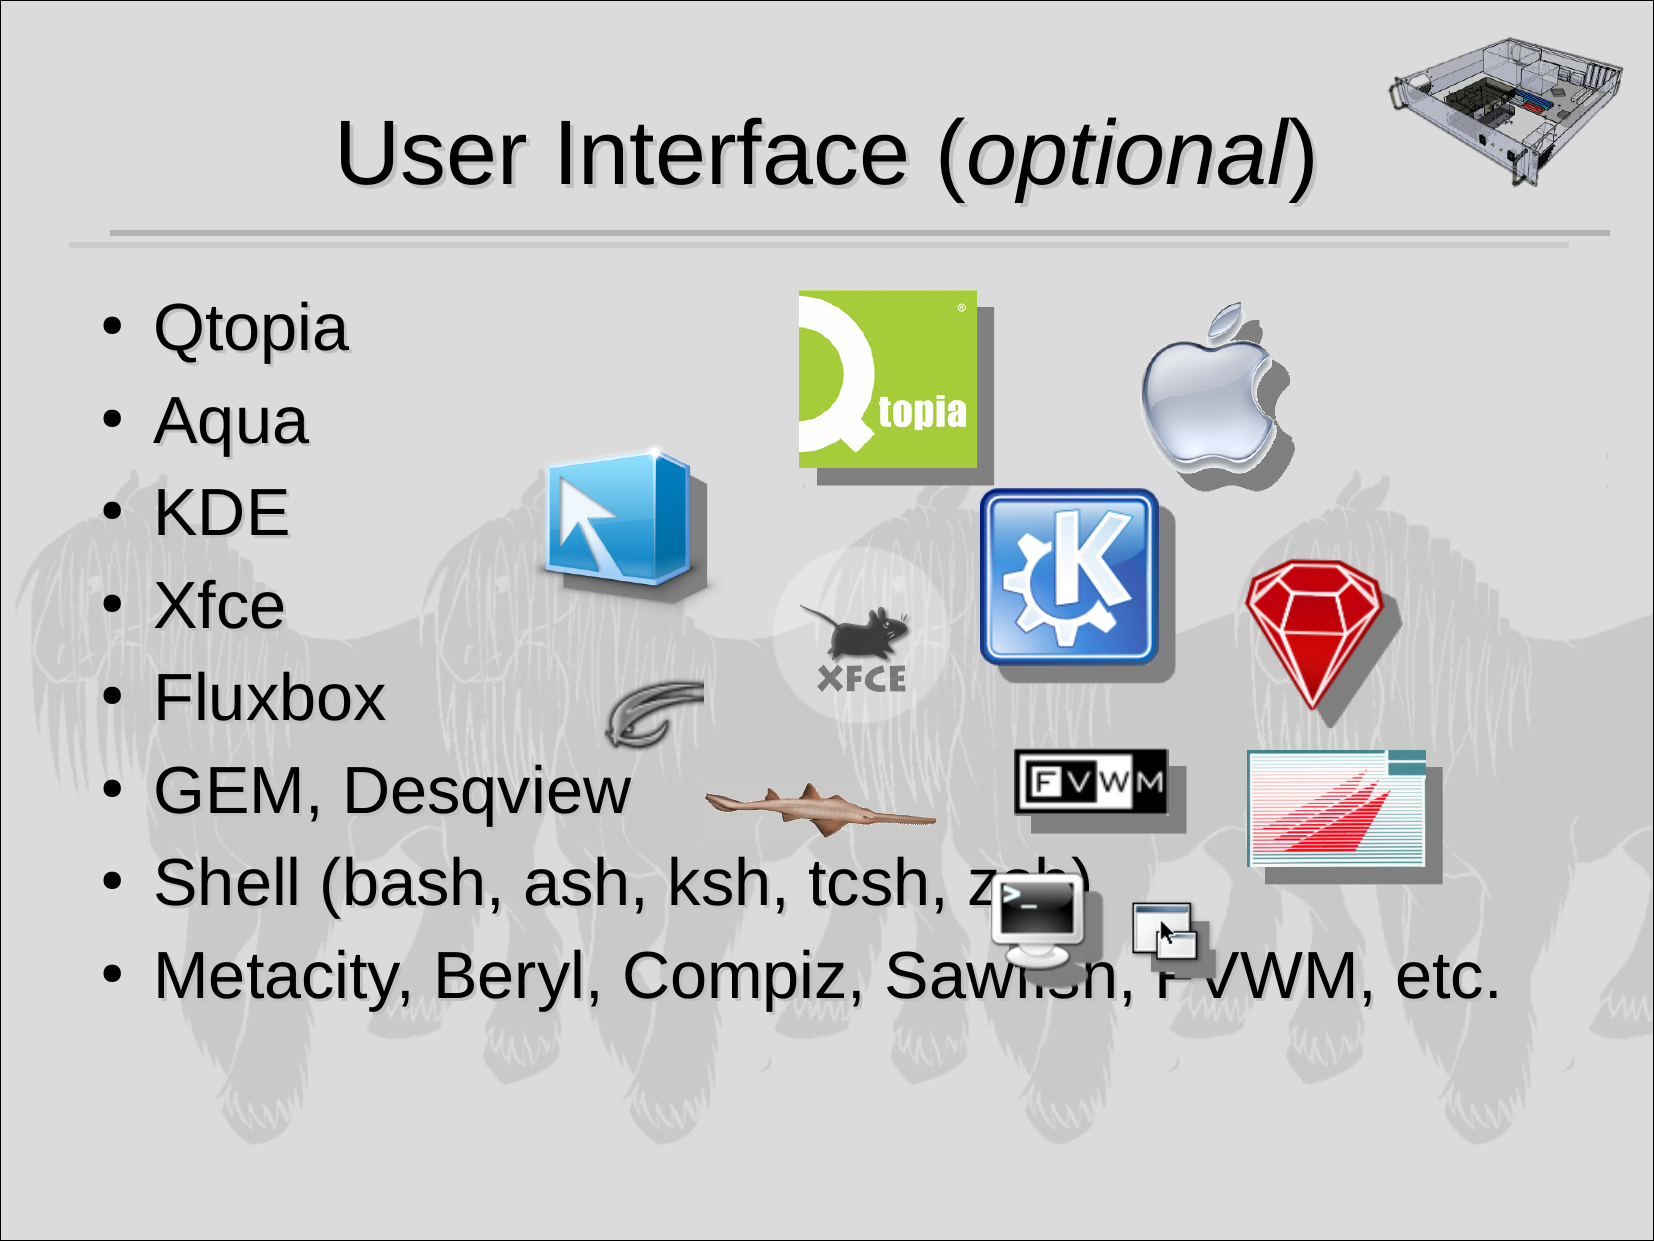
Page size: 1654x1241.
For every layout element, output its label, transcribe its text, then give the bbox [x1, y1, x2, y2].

picture [1387, 36, 1624, 188]
picture [991, 870, 1092, 971]
picture [799, 290, 977, 468]
picture [604, 664, 704, 765]
picture [528, 426, 706, 604]
picture [980, 488, 1159, 666]
picture [701, 778, 938, 844]
title User Interface (optional) [82, 49, 1571, 257]
picture [1137, 300, 1281, 478]
list Qtopia Aqua KDE Xfce Fluxbox GEM, Desqview Shell (bash, ash, ksh, tcsh, zsh) Metacity, Beryl, Compiz, Sawfish, FVWM, etc. [82, 290, 1571, 1094]
picture [1237, 556, 1394, 713]
picture [1128, 895, 1204, 971]
picture [1014, 748, 1169, 816]
picture [1247, 750, 1426, 867]
picture [772, 546, 950, 724]
